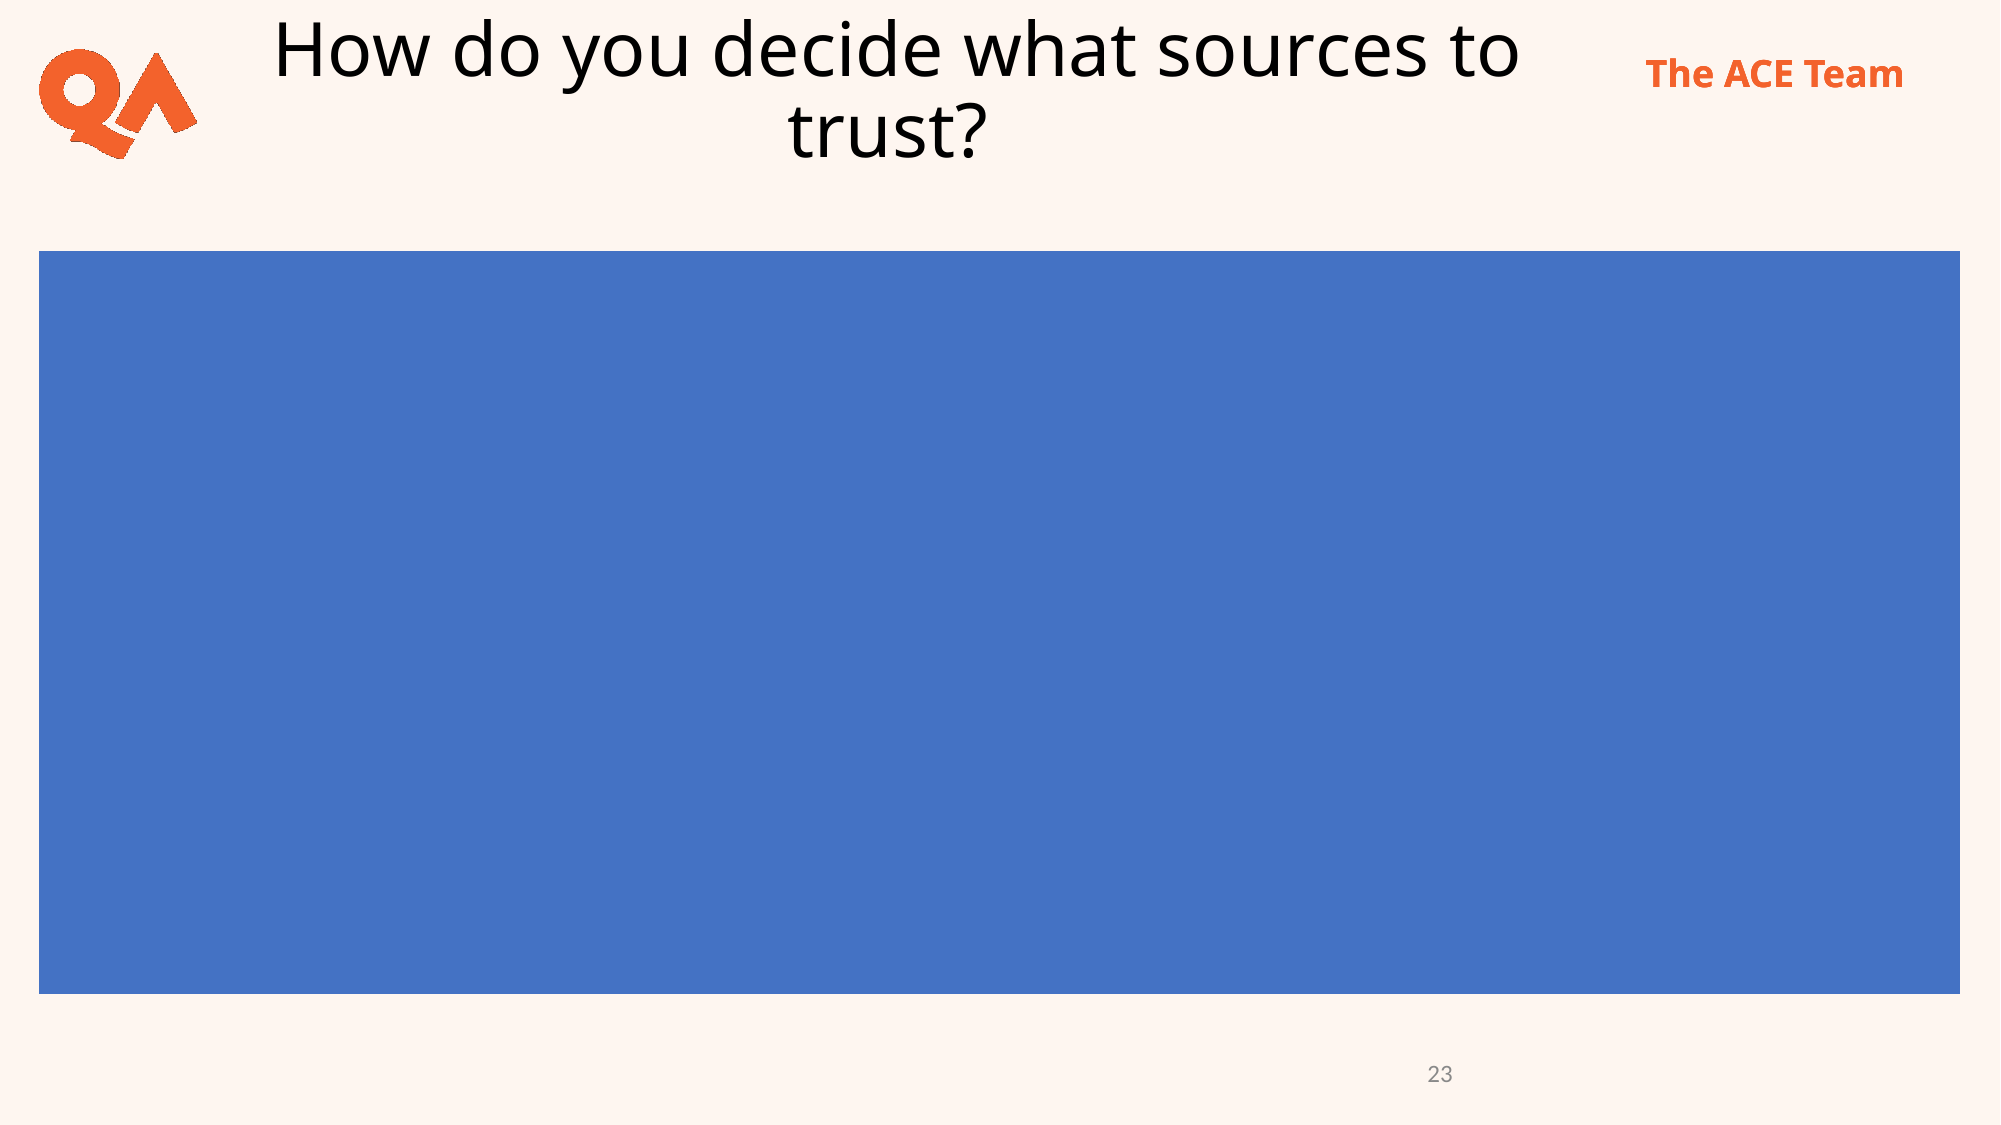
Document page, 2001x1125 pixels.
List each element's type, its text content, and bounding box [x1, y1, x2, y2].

table_cell [1000, 510, 1960, 607]
table_cell [1000, 800, 1960, 897]
text_box How do you decide what sources to trust? [173, 0, 1622, 182]
table_cell [39, 704, 1000, 800]
table_header [39, 251, 1000, 414]
table_cell [1000, 704, 1960, 800]
picture [39, 49, 173, 159]
table_header [1000, 251, 1960, 414]
table_cell [1000, 897, 1960, 994]
text_box [1412, 1042, 1863, 1103]
table_cell [39, 800, 1000, 897]
table_cell [1000, 607, 1960, 704]
table_cell [39, 897, 1000, 994]
table_cell [39, 414, 1000, 510]
text_box The ACE Team [1631, 43, 1920, 103]
table_cell [39, 510, 1000, 607]
table_cell [39, 607, 1000, 704]
table_cell [1000, 414, 1960, 510]
